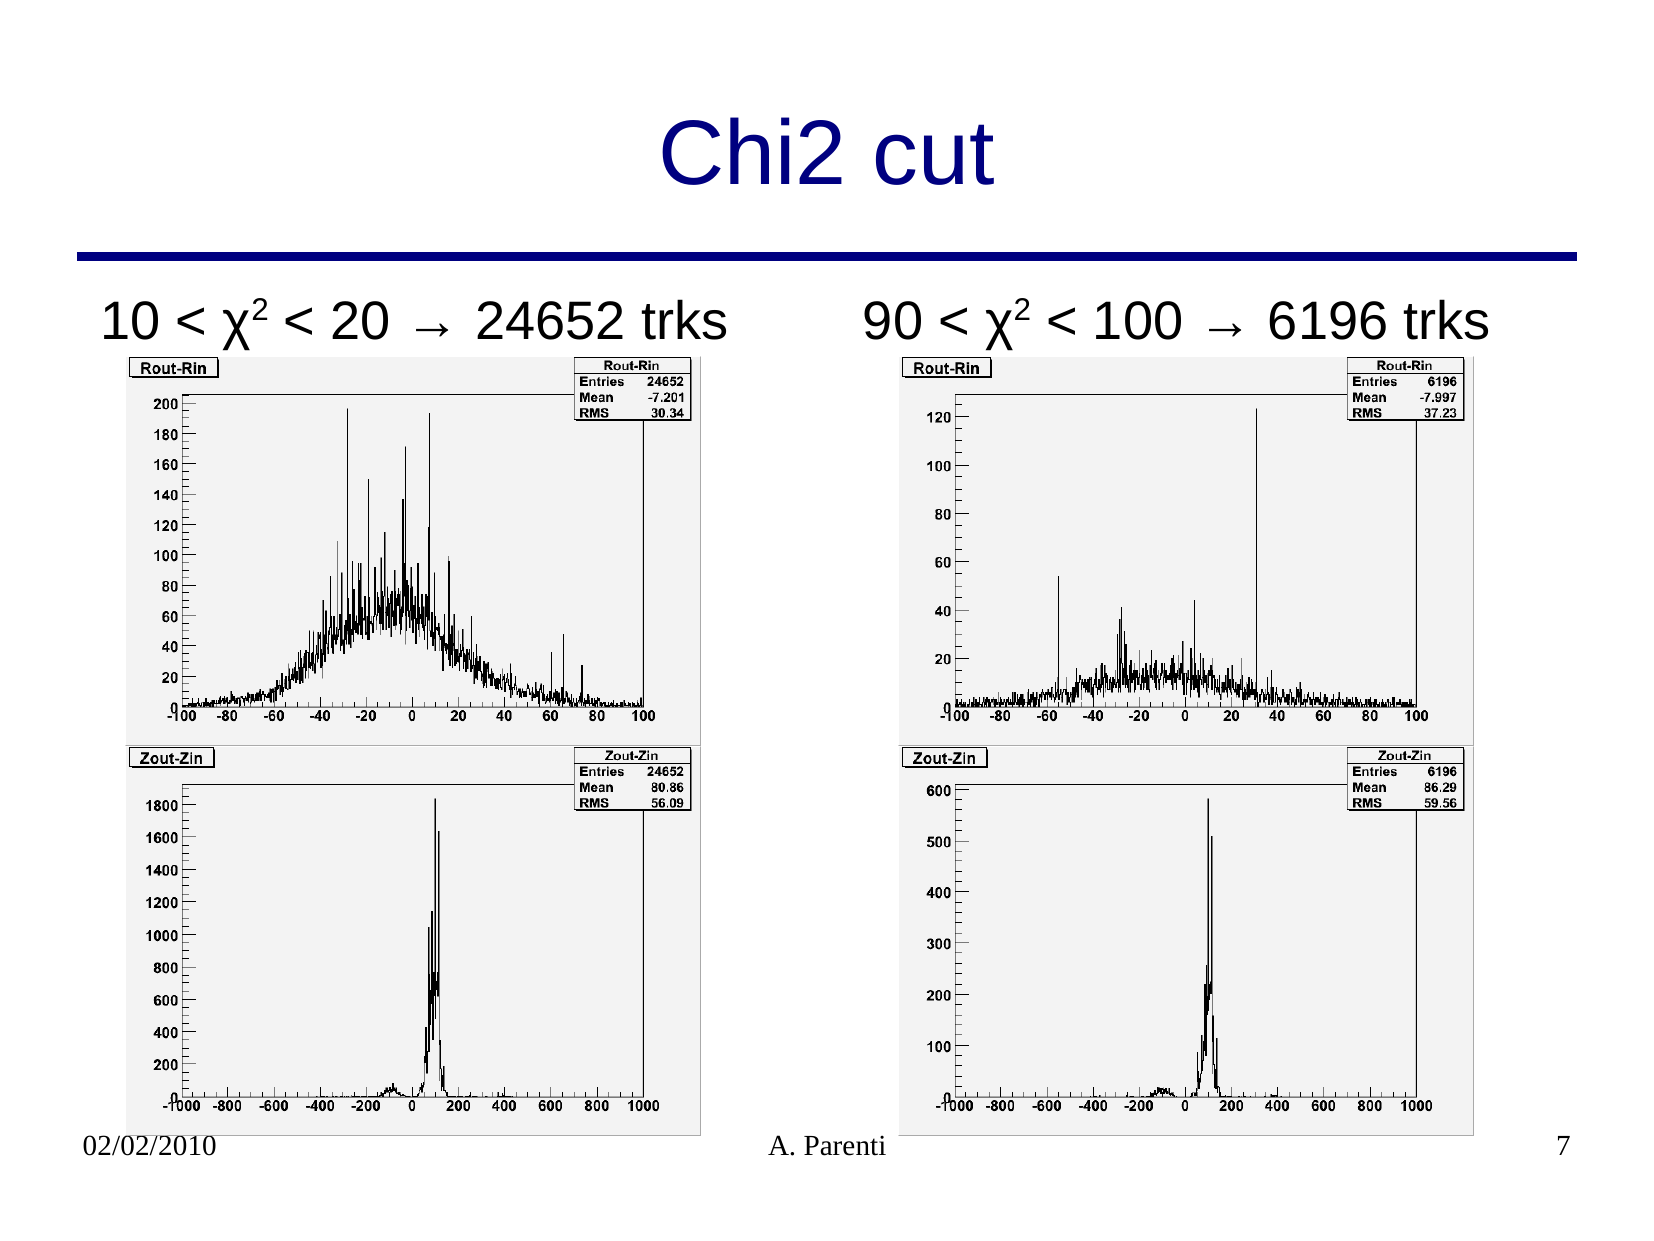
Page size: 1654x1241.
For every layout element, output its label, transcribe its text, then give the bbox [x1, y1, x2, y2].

title Chi2 cut [82, 56, 1571, 250]
list 10 < χ2 < 20 → 24652 trks [82, 290, 809, 1094]
list 90 < χ2 < 100 → 6196 trks [845, 290, 1572, 1094]
picture [124, 355, 701, 1136]
picture [897, 355, 1474, 1136]
